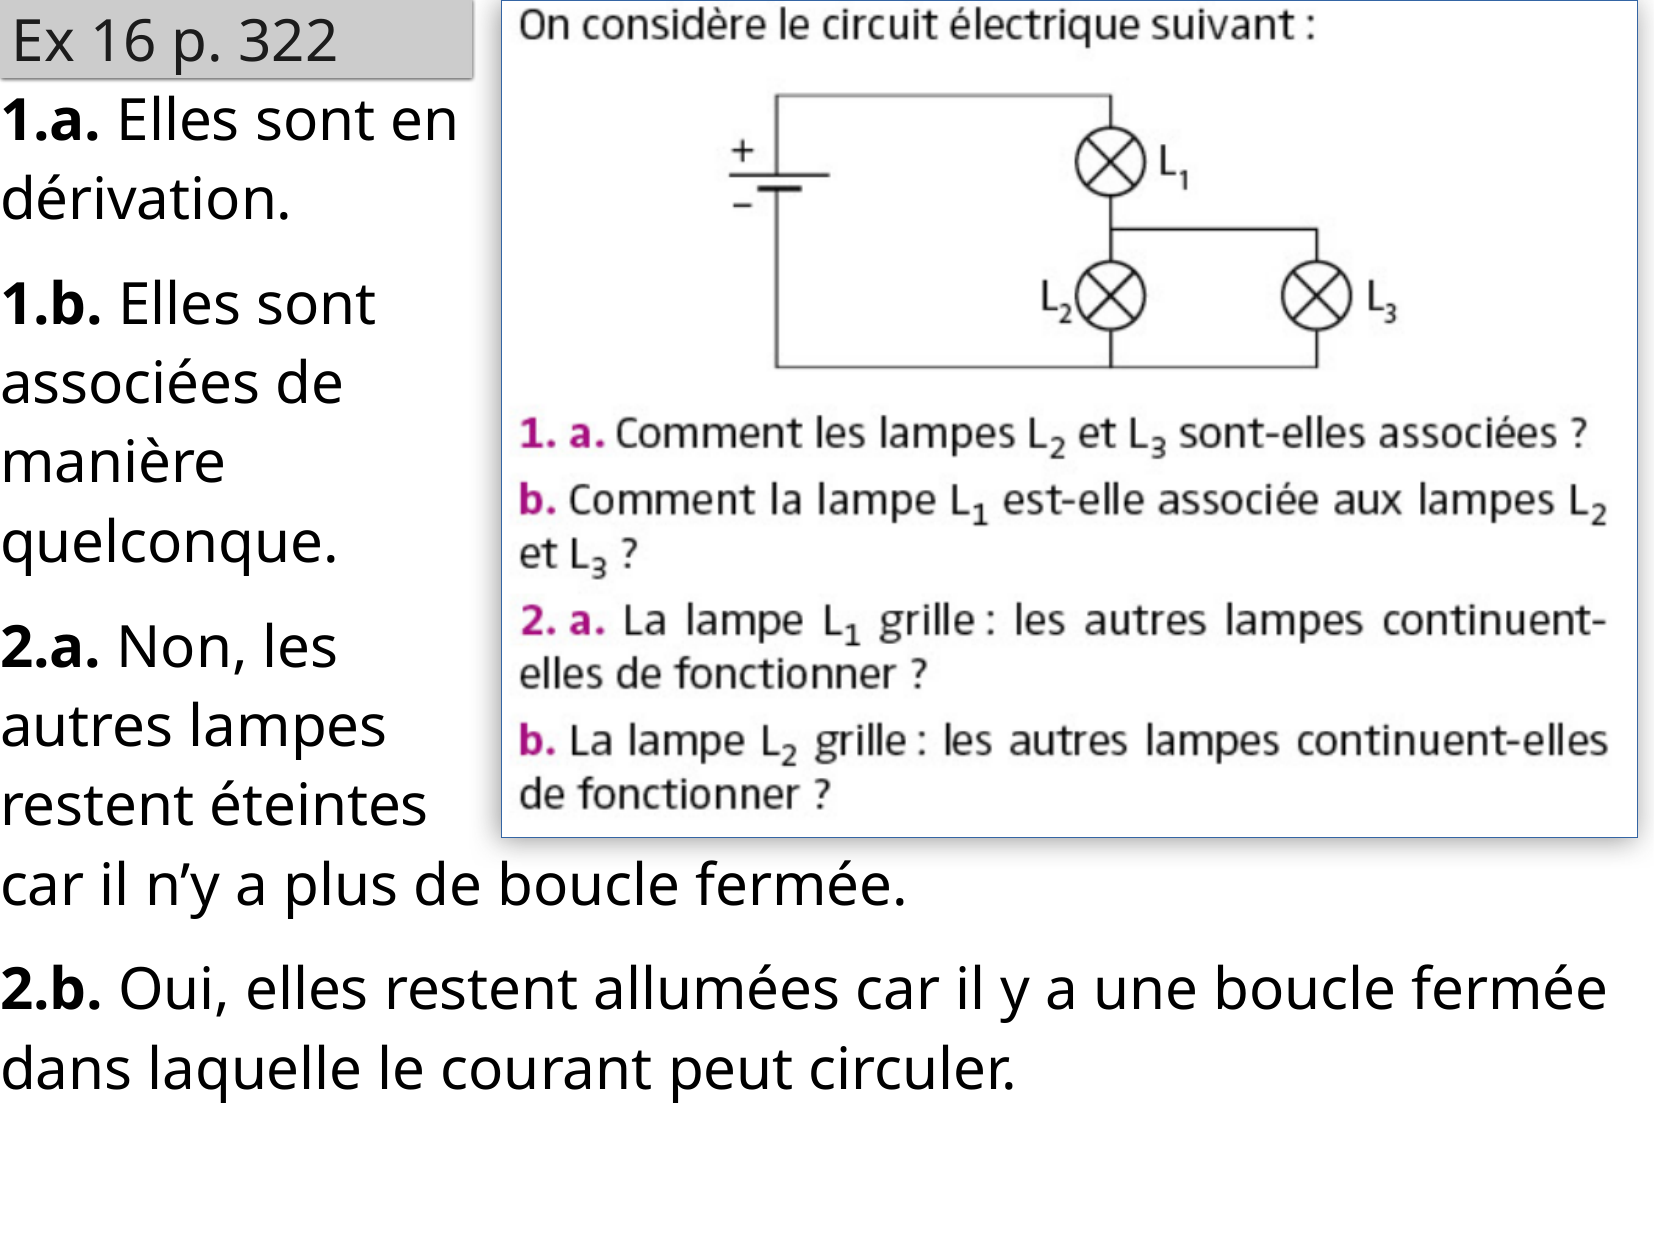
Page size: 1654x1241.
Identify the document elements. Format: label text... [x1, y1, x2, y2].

list 1.a. Elles sont en dérivation. 1.b. Elles sont associées de manière quelconque. 2.a. Non, les autres lampes restent éteintes car il n’y a plus de boucle fermée. 2.b. Oui, elles restent allumées car il y a une boucle fermée dans laquelle le courant peut circuler. [0, 78, 1654, 1241]
picture [501, 0, 1638, 838]
title Ex 16 p. 322 [0, 0, 473, 78]
